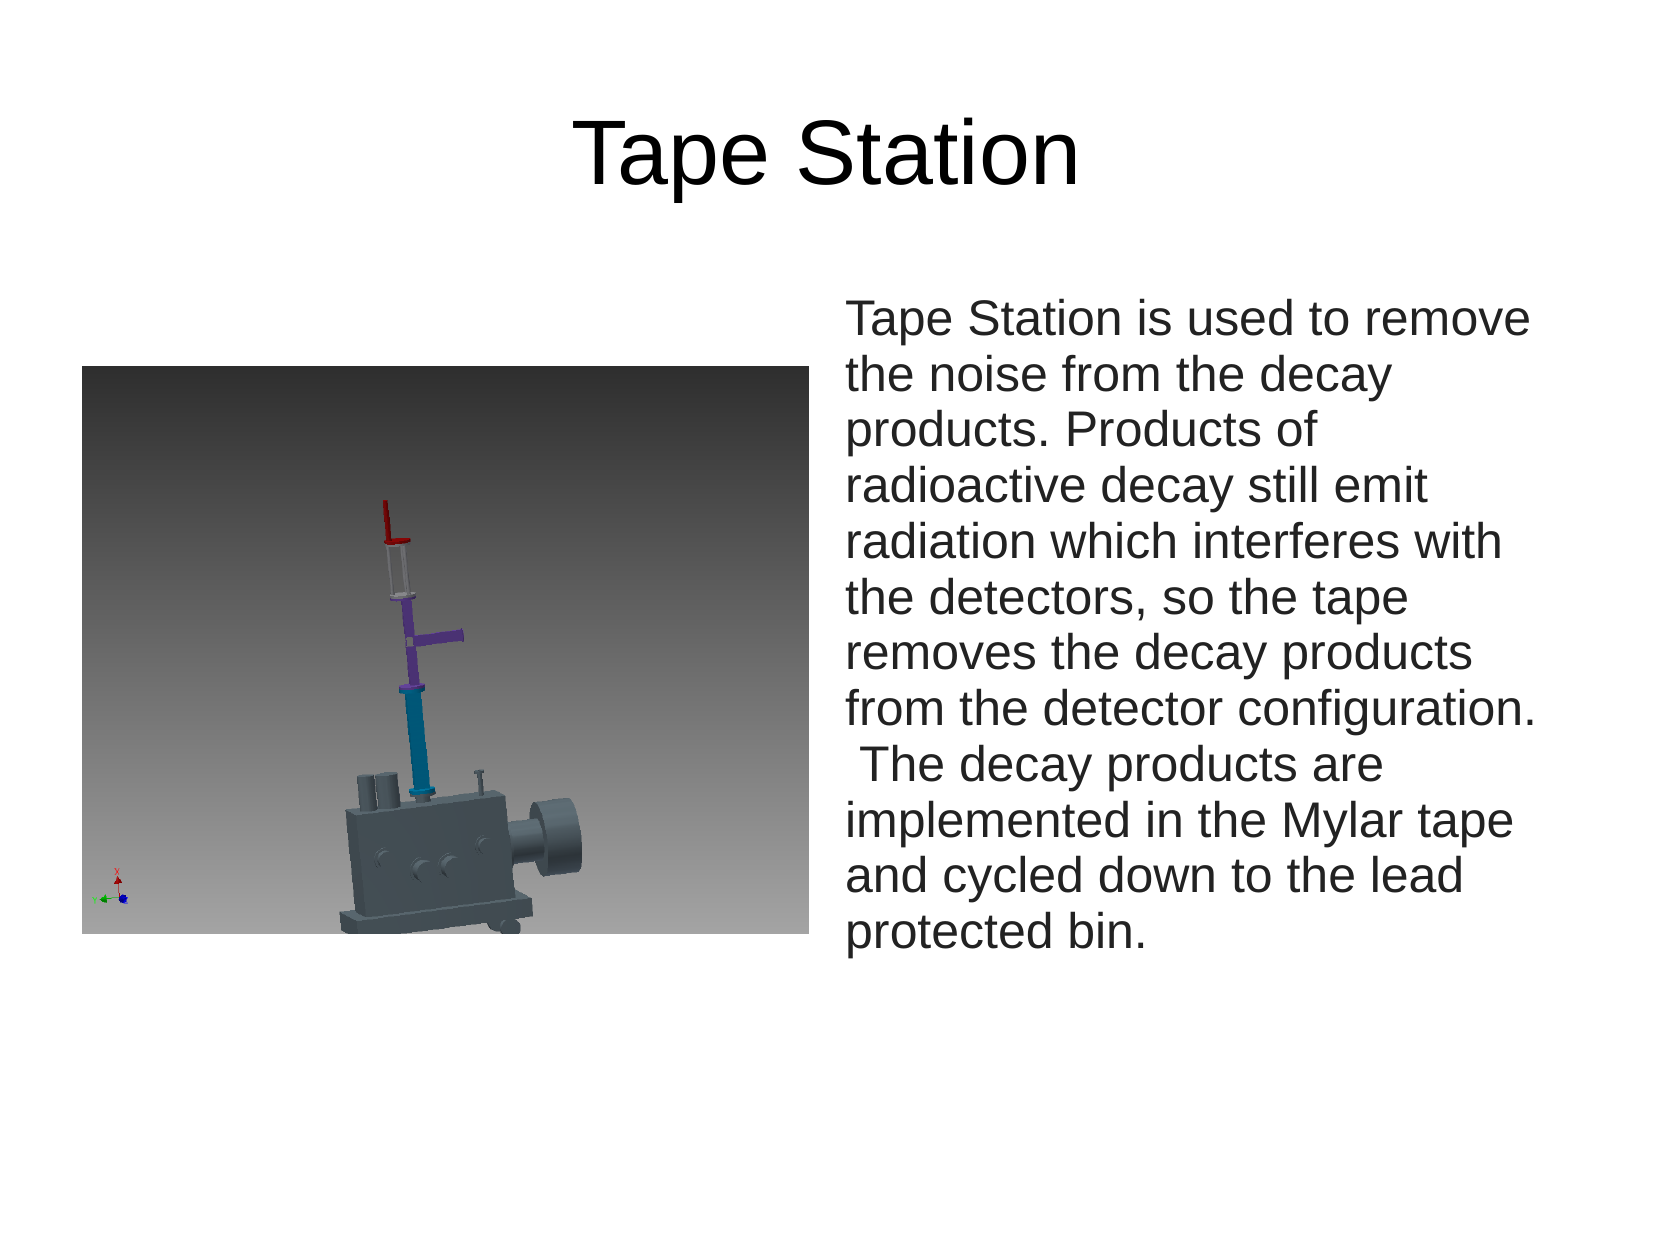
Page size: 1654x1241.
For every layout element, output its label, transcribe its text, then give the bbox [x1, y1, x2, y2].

title Tape Station [82, 49, 1571, 257]
list Tape Station is used to remove the noise from the decay products. Products of radioactive decay still emit radiation which interferes with the detectors, so the tape removes the decay products from the detector configuration. The decay products are implemented in the Mylar tape and cycled down to the lead protected bin. [845, 290, 1572, 1010]
picture [82, 366, 809, 934]
